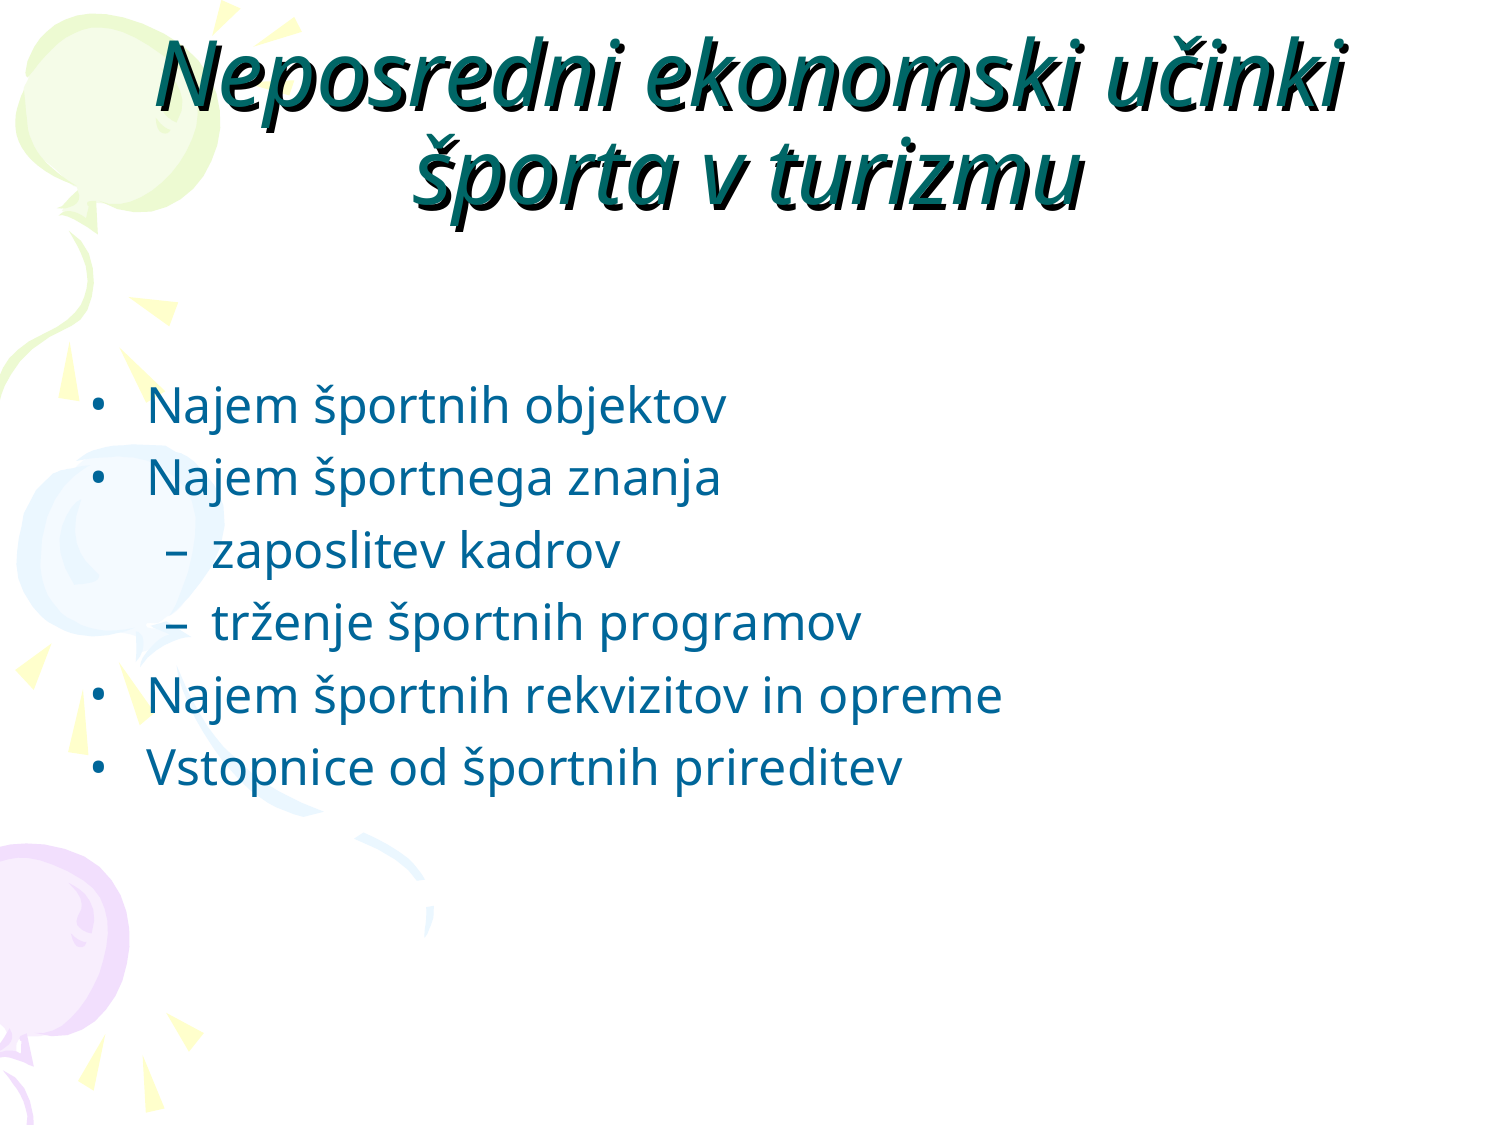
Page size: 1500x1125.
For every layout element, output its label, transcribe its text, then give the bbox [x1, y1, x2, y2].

list Najem športnih objektov Najem športnega znanja zaposlitev kadrov trženje športnih programov Najem športnih rekvizitov in opreme Vstopnice od športnih prireditev [75, 262, 1426, 994]
title Neposredni ekonomski učinki športa v turizmu [72, 16, 1426, 233]
